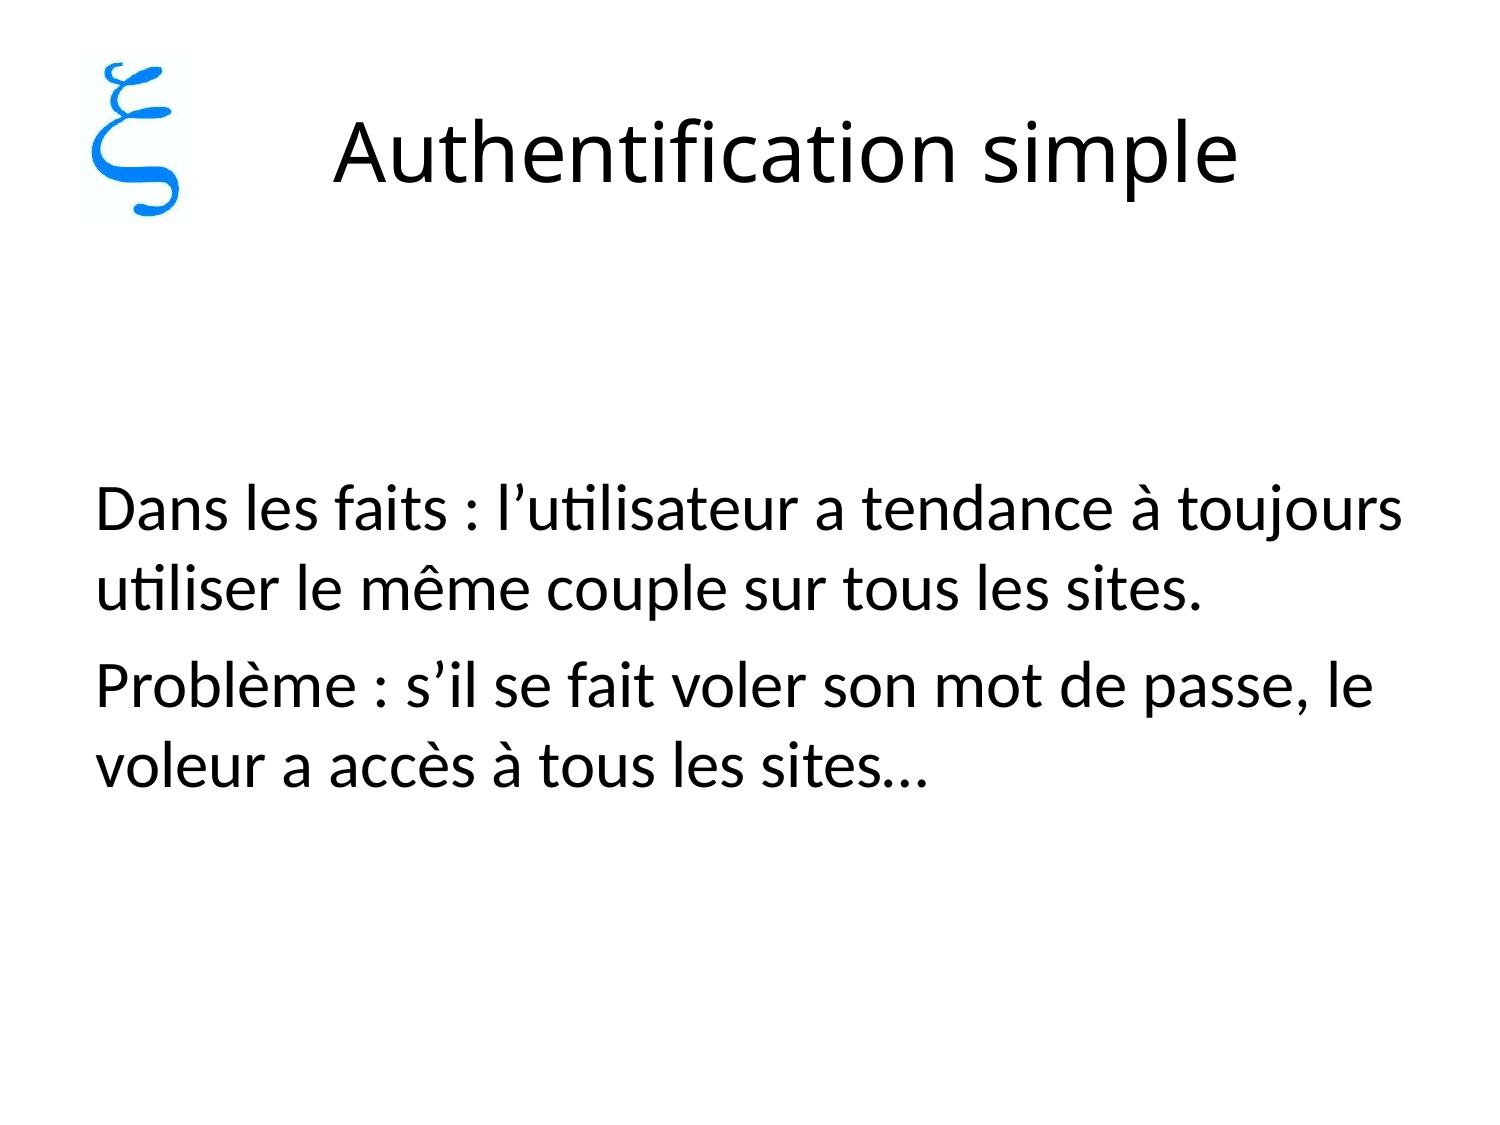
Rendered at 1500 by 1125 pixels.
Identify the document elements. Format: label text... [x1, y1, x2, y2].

title Authentification simple [75, 19, 1426, 279]
picture [80, 58, 189, 223]
list Dans les faits : l’utilisateur a tendance à toujours utiliser le même couple sur tous les sites. Problème : s’il se fait voler son mot de passe, le voleur a accès à tous les sites… [80, 456, 1431, 878]
